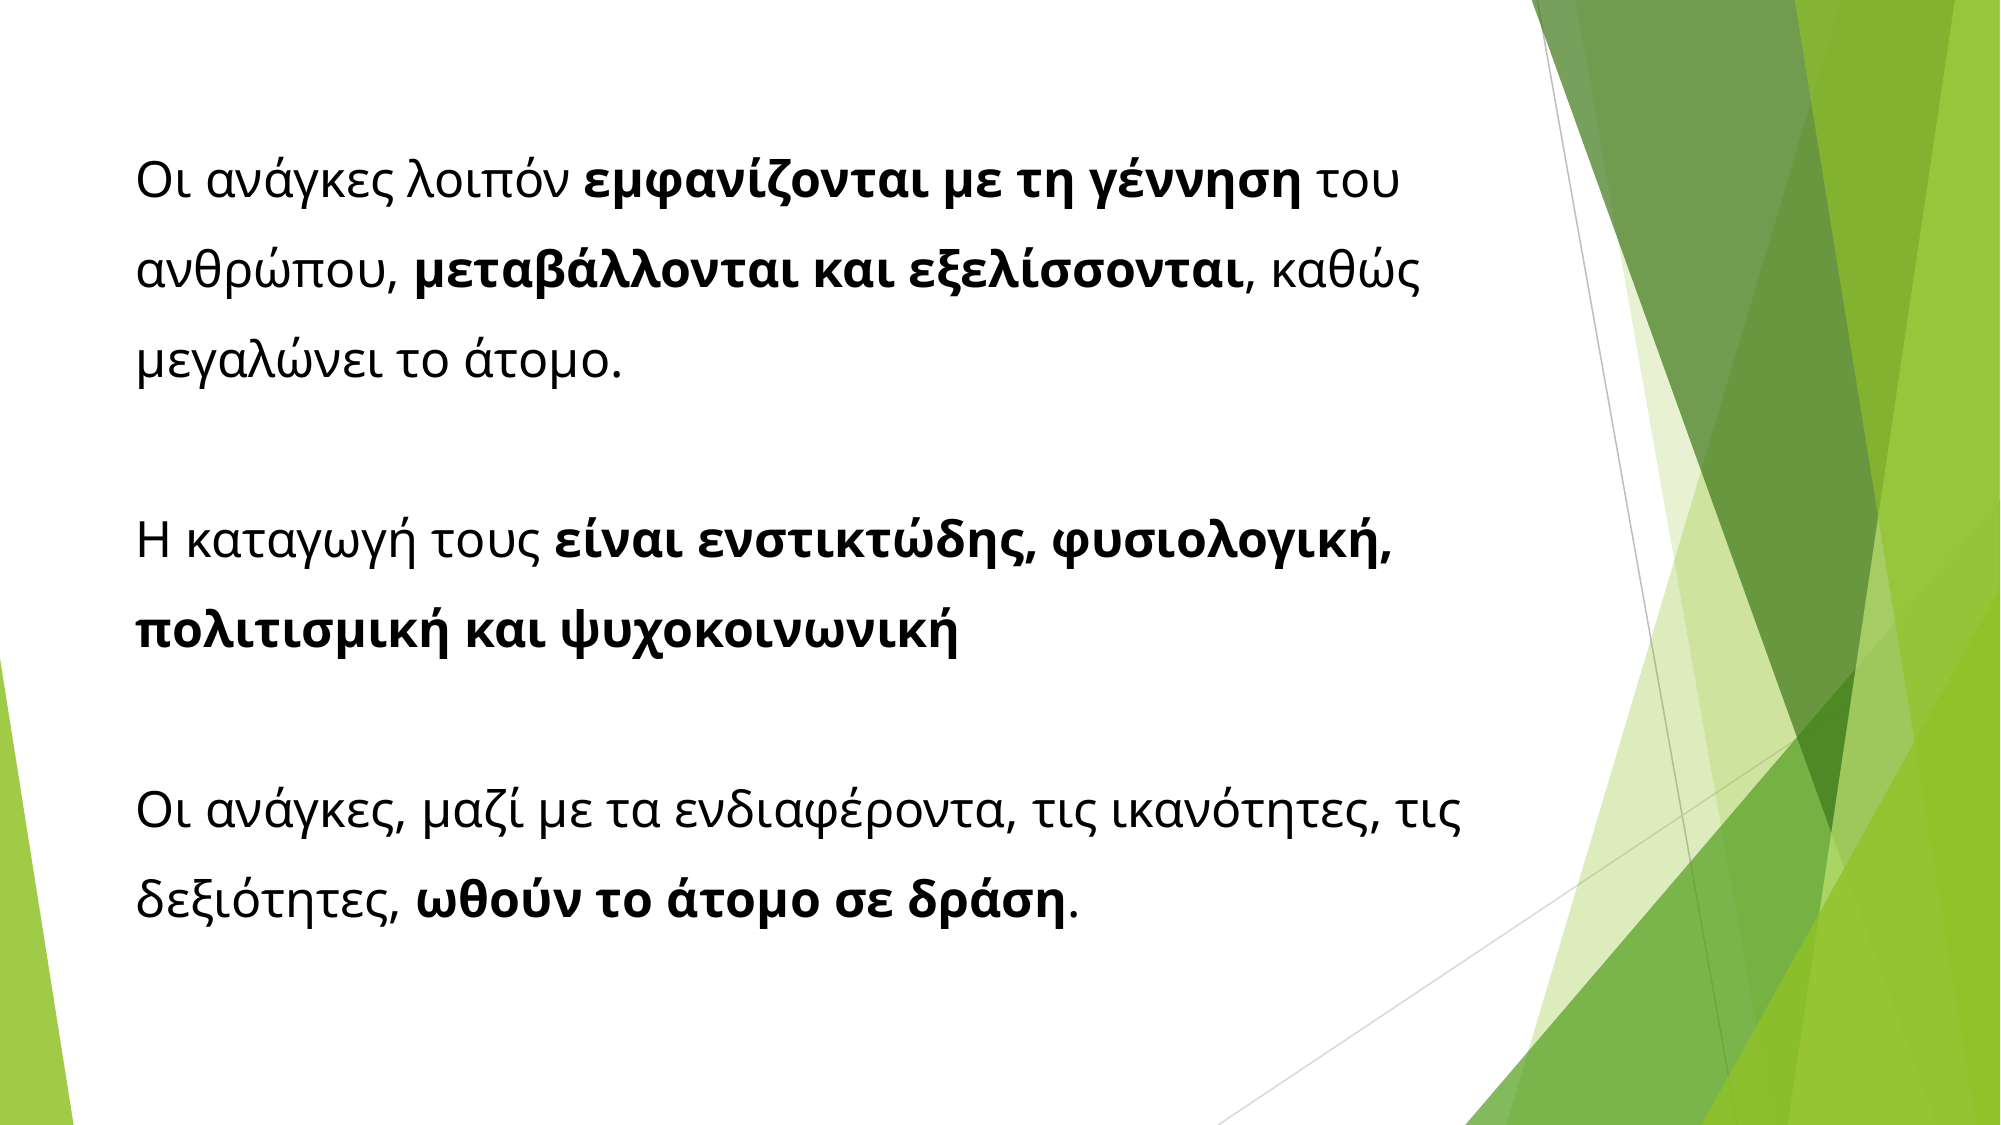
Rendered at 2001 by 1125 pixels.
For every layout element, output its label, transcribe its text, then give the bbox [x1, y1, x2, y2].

title Οι ανάγκες λοιπόν εμφανίζονται με τη γέννηση του ανθρώπου, μεταβάλλονται και εξελίσσονται, καθώς μεγαλώνει το άτομο. Η καταγωγή τους είναι ενστικτώδης, φυσιολογική, πολιτισμική και ψυχοκοινωνική Οι ανάγκες, μαζί με τα ενδιαφέροντα, τις ικανότητες, τις δεξιότητες, ωθούν το άτομο σε δράση. [120, 110, 1491, 1030]
